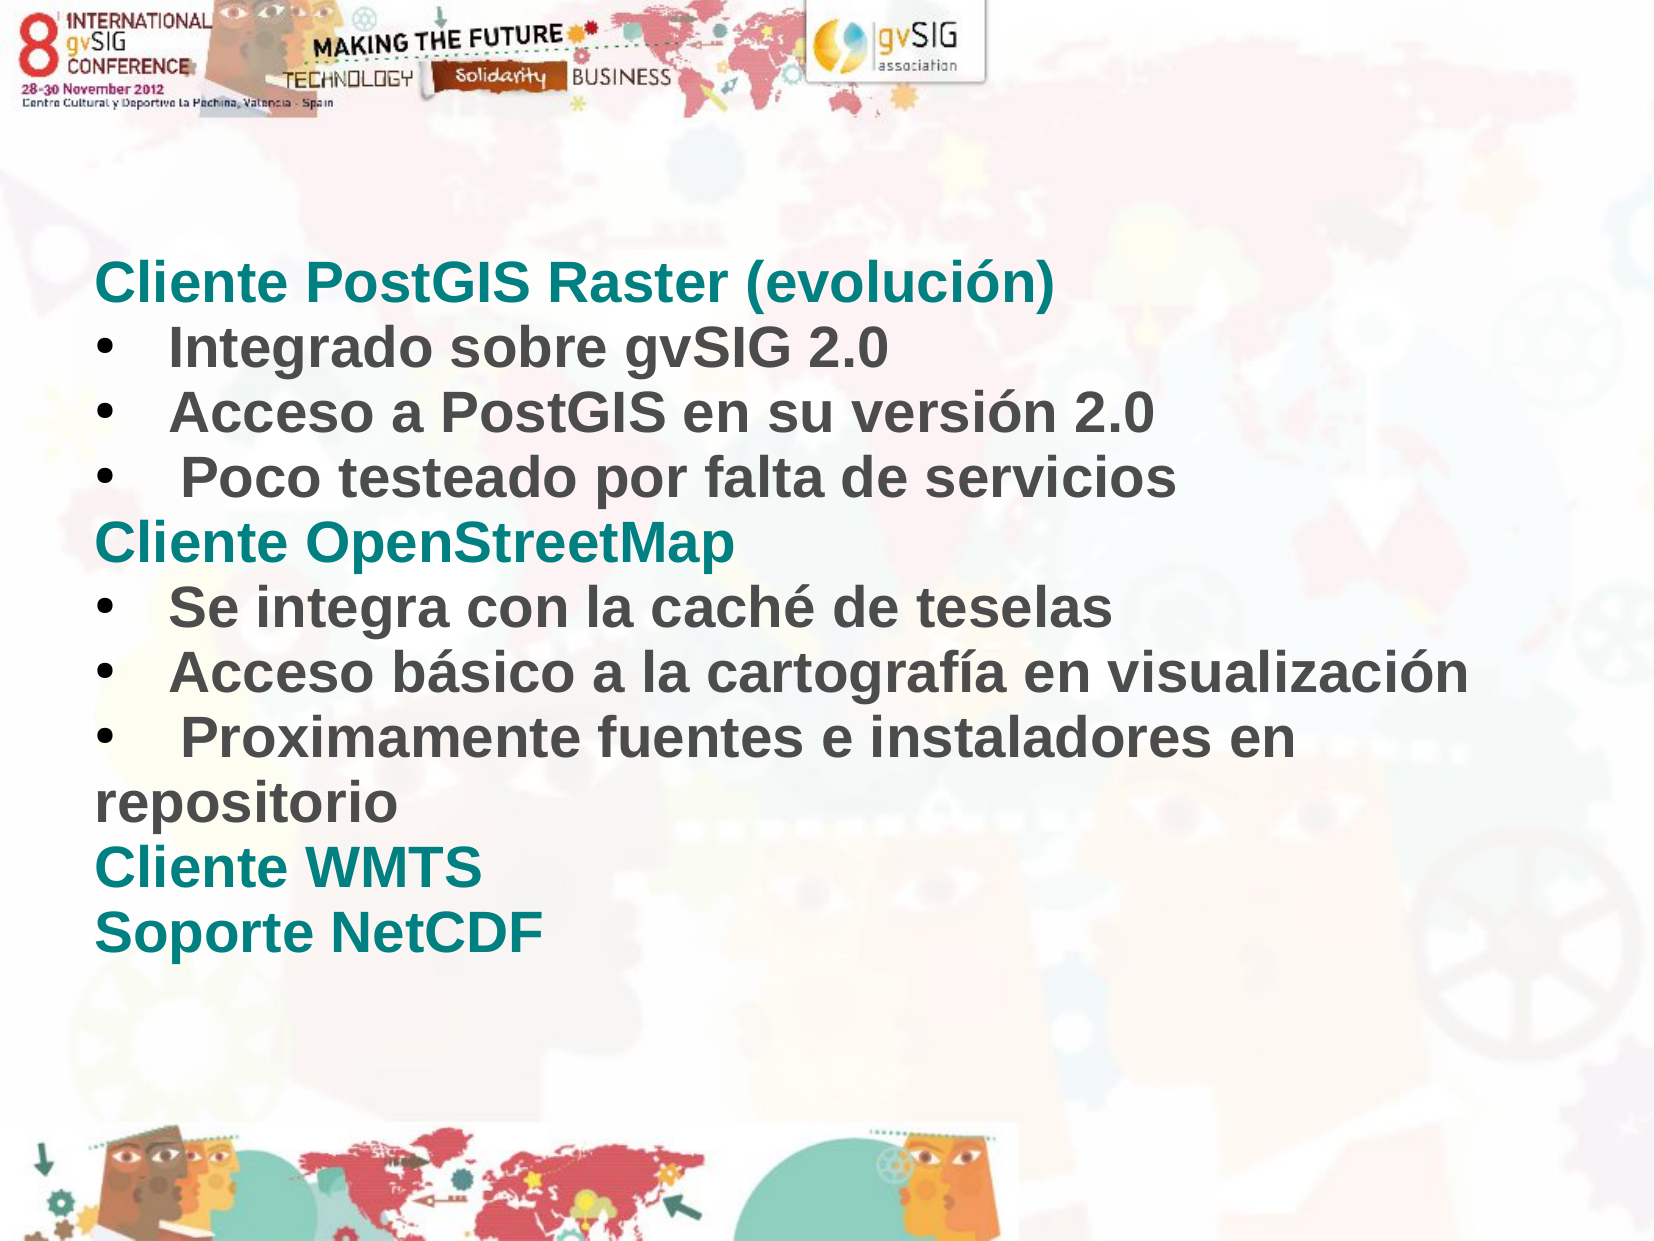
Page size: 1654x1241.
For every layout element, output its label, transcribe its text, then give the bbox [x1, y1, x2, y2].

subtitle Cliente PostGIS Raster (evolución) Integrado sobre gvSIG 2.0 Acceso a PostGIS en su versión 2.0 Poco testeado por falta de servicios Cliente OpenStreetMap Se integra con la caché de teselas Acceso básico a la cartografía en visualización Proximamente fuentes e instaladores en repositorio Cliente WMTS Soporte NetCDF [94, 220, 1550, 1158]
picture [0, 0, 1654, 1241]
